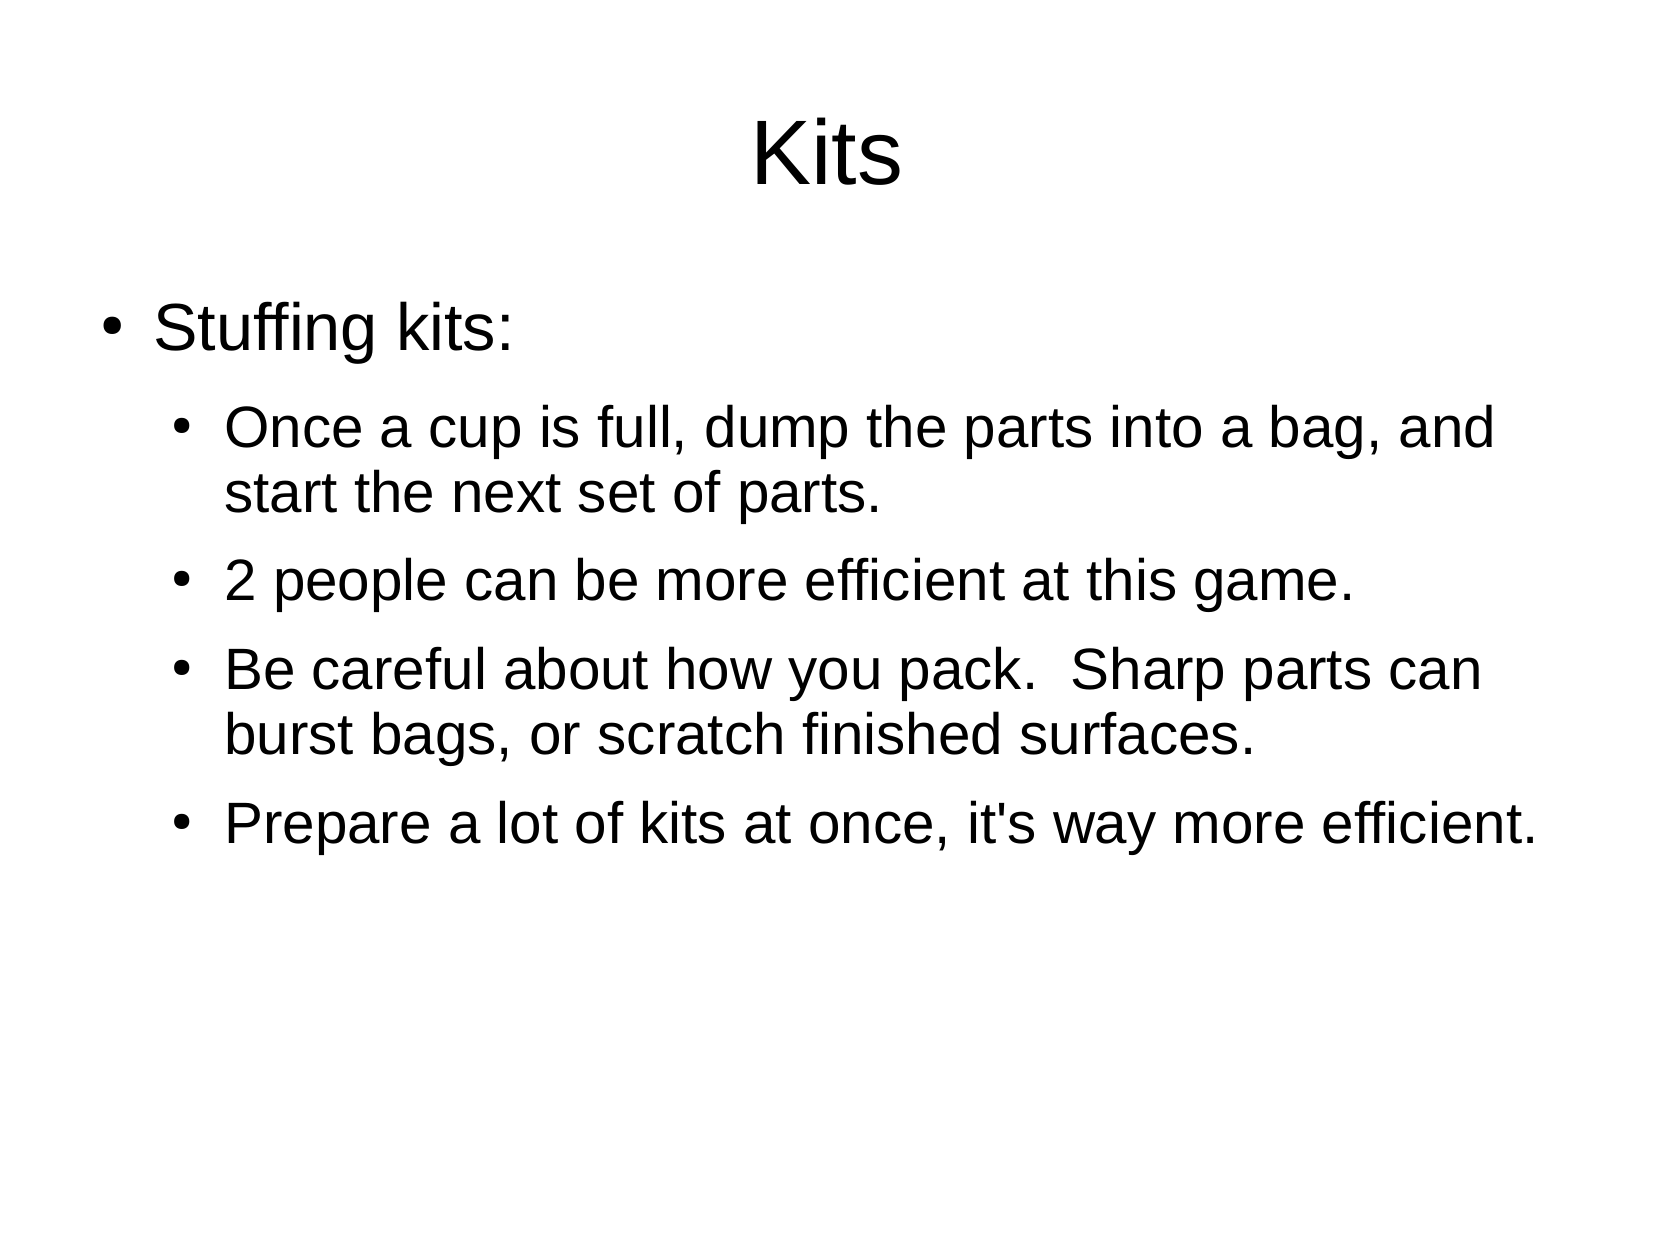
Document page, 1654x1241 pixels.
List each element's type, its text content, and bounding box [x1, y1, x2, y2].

title Kits [82, 49, 1571, 257]
list Stuffing kits: Once a cup is full, dump the parts into a bag, and start the next set of parts. 2 people can be more efficient at this game. Be careful about how you pack. Sharp parts can burst bags, or scratch finished surfaces. Prepare a lot of kits at once, it's way more efficient. [82, 290, 1571, 1109]
